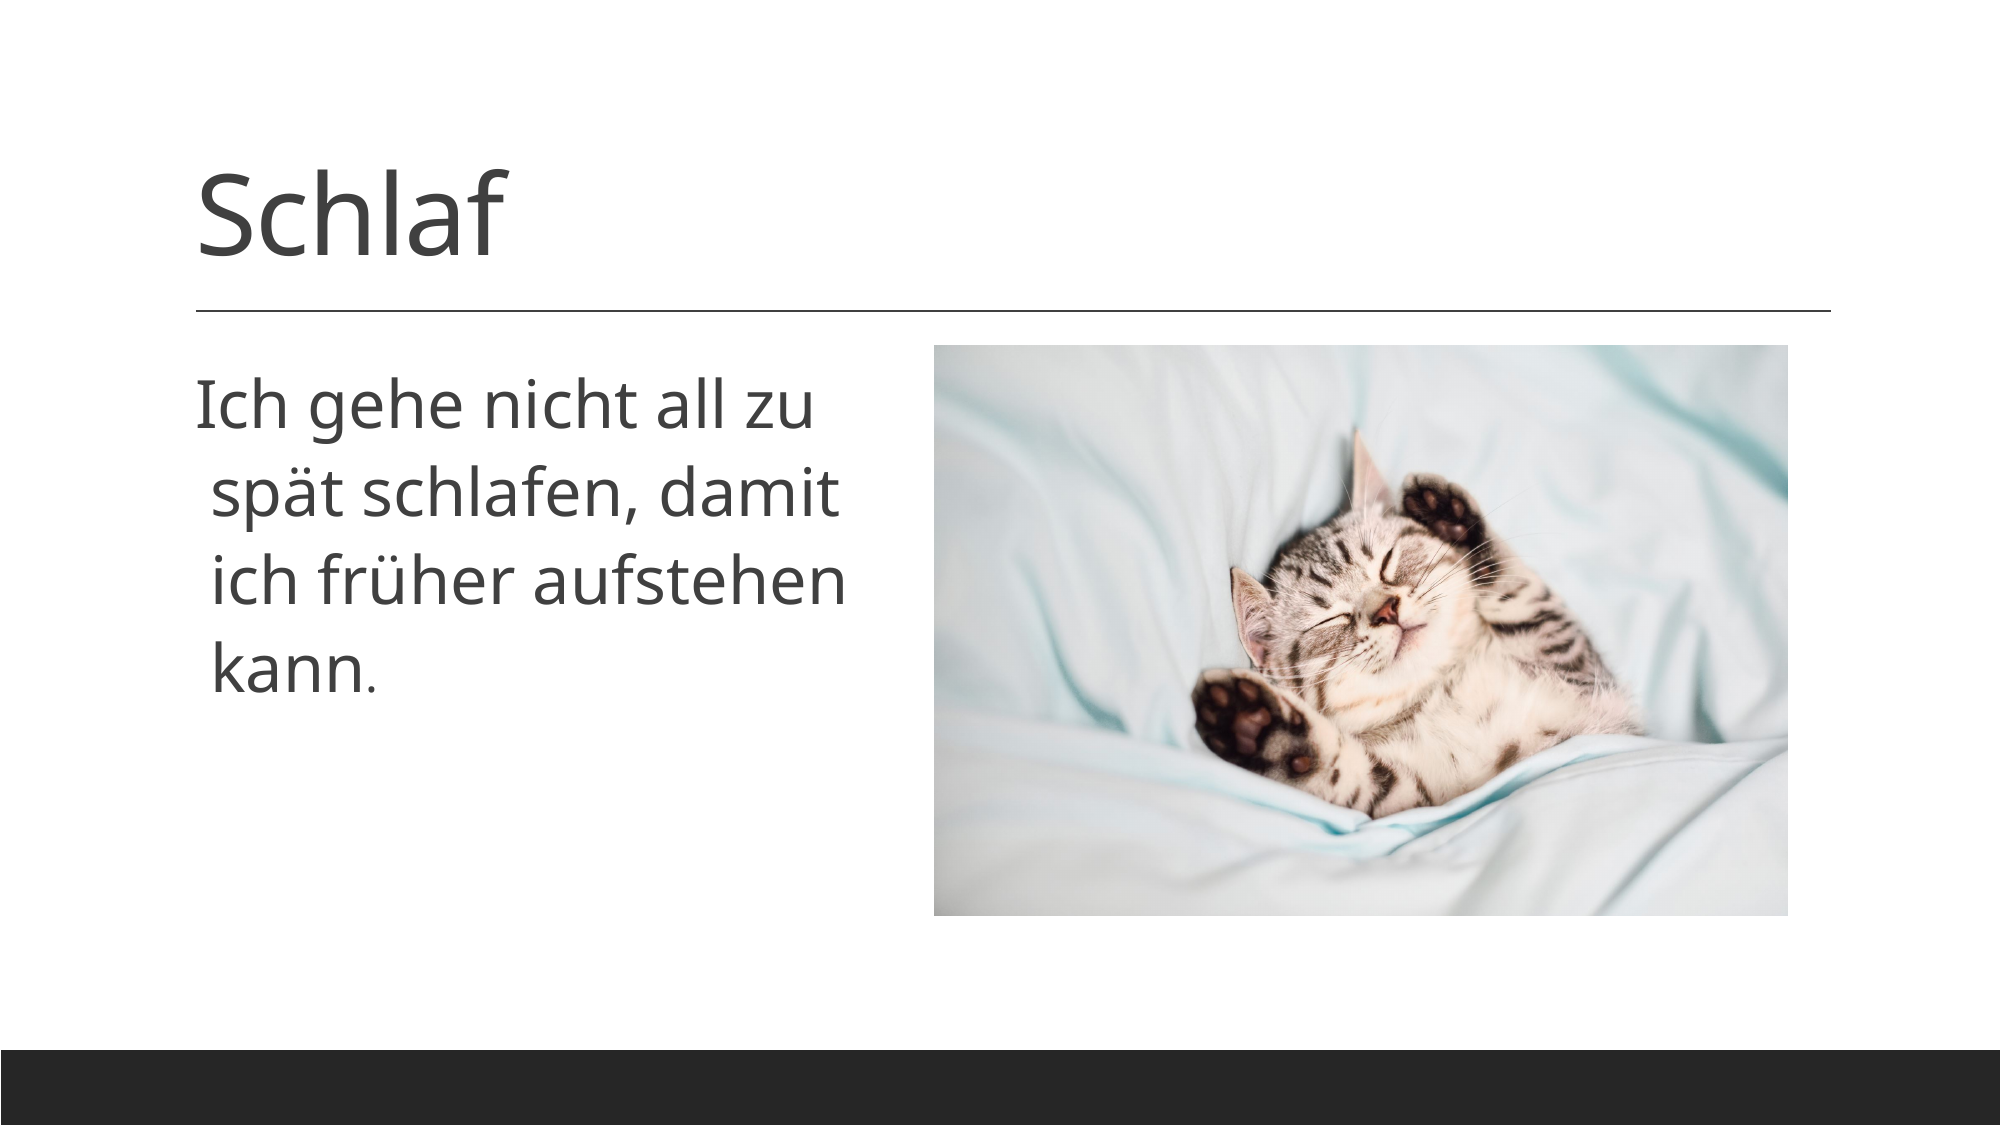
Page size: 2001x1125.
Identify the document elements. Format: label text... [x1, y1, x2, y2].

title Schlaf [180, 47, 1831, 286]
list Ich gehe nicht all zu spät schlafen, damit ich früher aufstehen kann. [180, 345, 862, 963]
picture [934, 345, 1788, 916]
